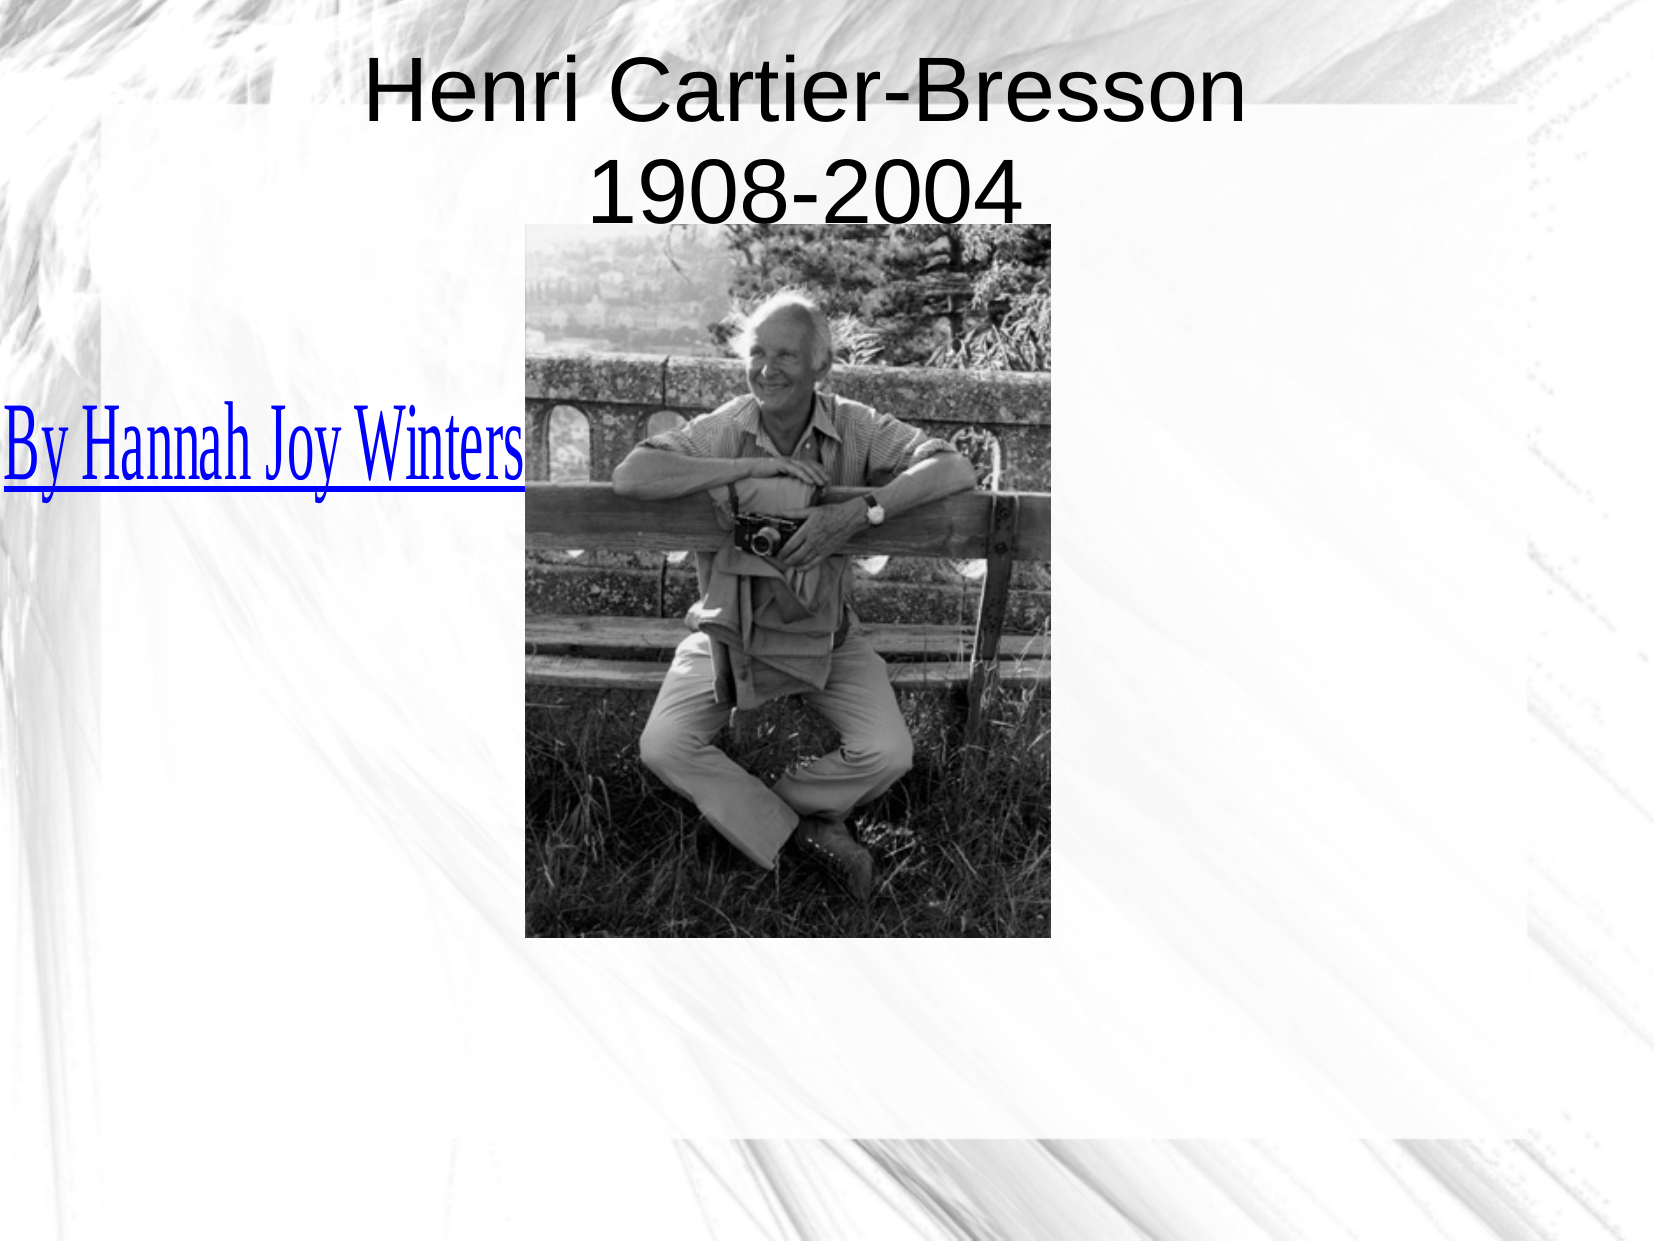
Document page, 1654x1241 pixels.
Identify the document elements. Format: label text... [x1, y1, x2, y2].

picture [0, 0, 1654, 375]
chart [0, 375, 1654, 1241]
title Henri Cartier-Bresson 1908-2004 [112, 38, 1501, 244]
